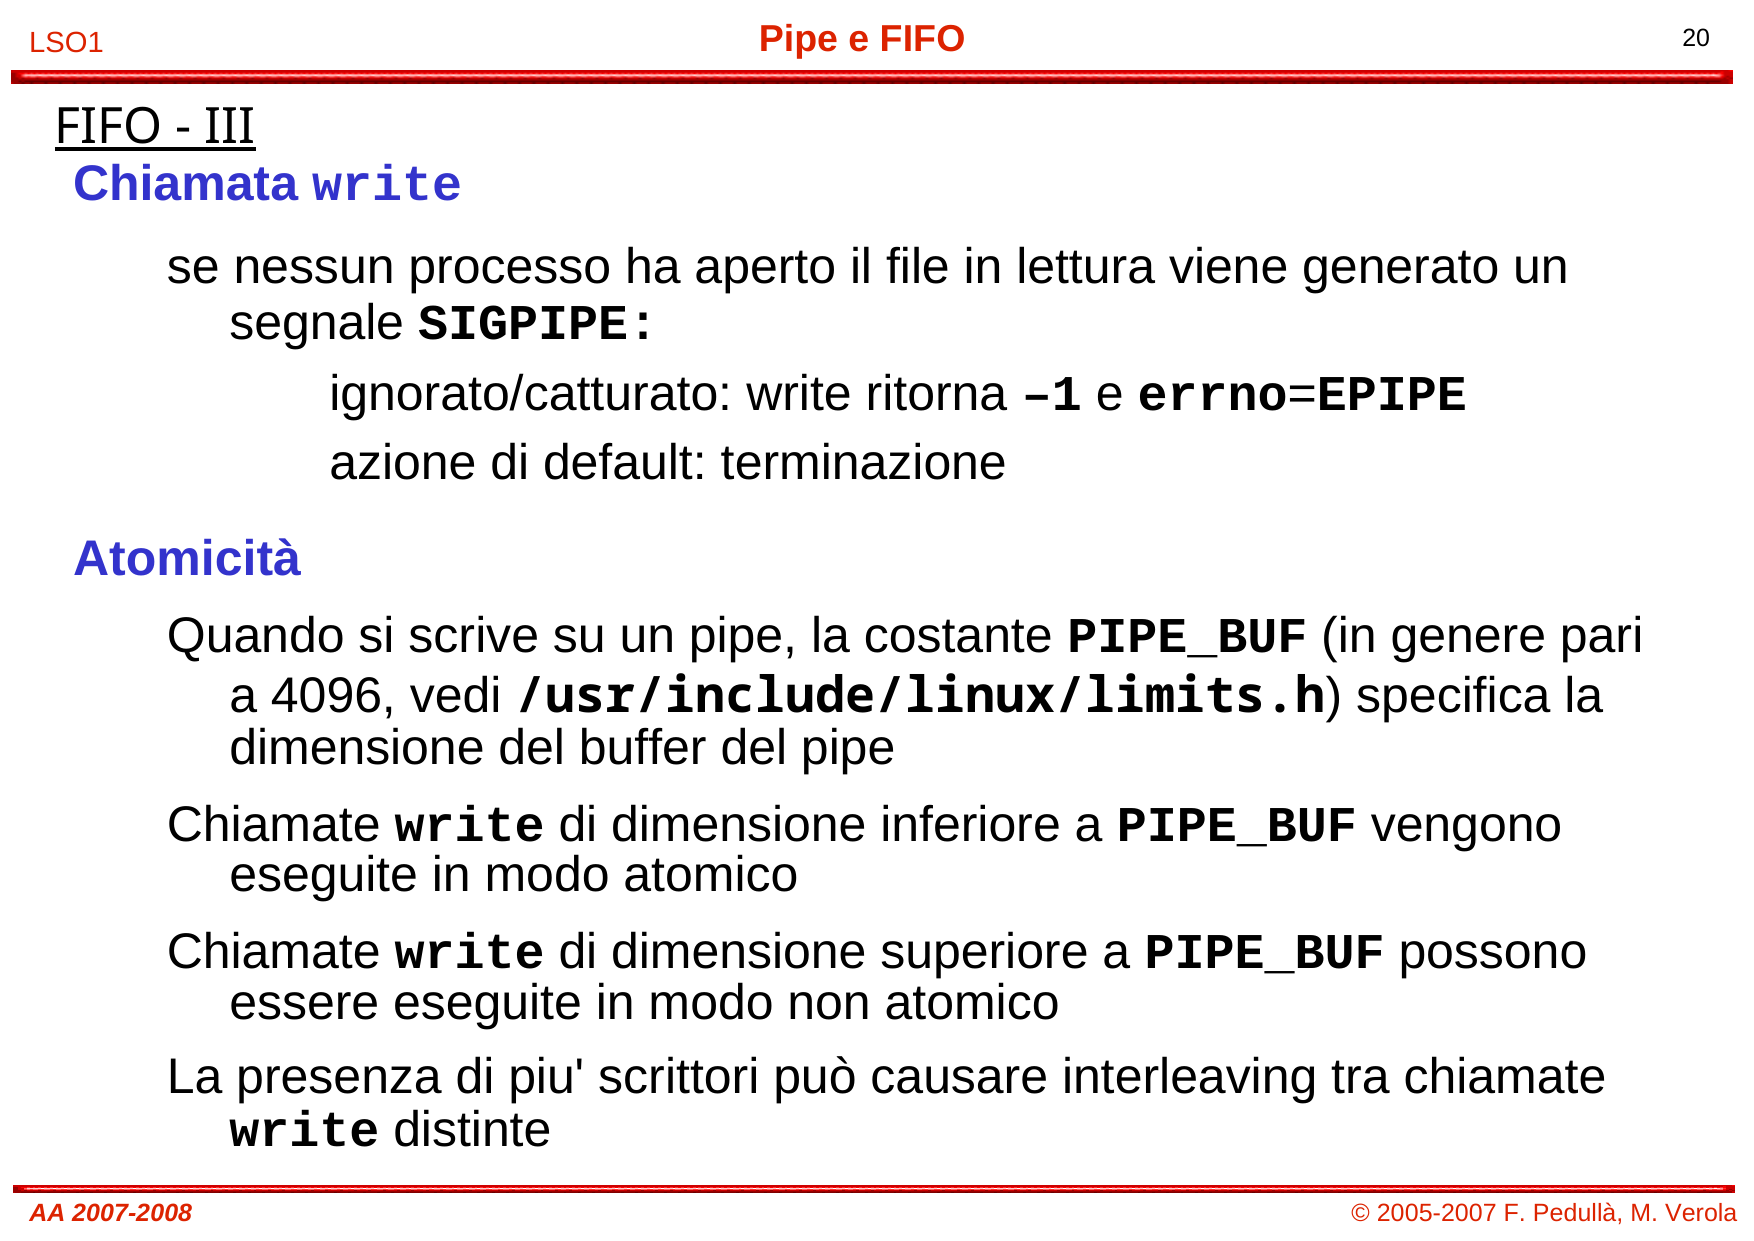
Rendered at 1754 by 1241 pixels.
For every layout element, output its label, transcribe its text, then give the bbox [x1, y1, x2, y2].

picture [11, 70, 1733, 84]
title FIFO - III [40, 78, 1714, 174]
list Chiamata write se nessun processo ha aperto il file in lettura viene generato un segnale SIGPIPE: ignorato/catturato: write ritorna –1 e errno=EPIPE azione di default: terminazione Atomicità Quando si scrive su un pipe, la costante PIPE_BUF (in genere pari a 4096, vedi /usr/include/linux/limits.h) specifica la dimensione del buffer del pipe Chiamate write di dimensione inferiore a PIPE_BUF vengono eseguite in modo atomico Chiamate write di dimensione superiore a PIPE_BUF possono essere eseguite in modo non atomico La presenza di piu' scrittori può causare interleaving tra chiamate write distinte [58, 147, 1696, 1177]
picture [13, 1185, 1735, 1193]
